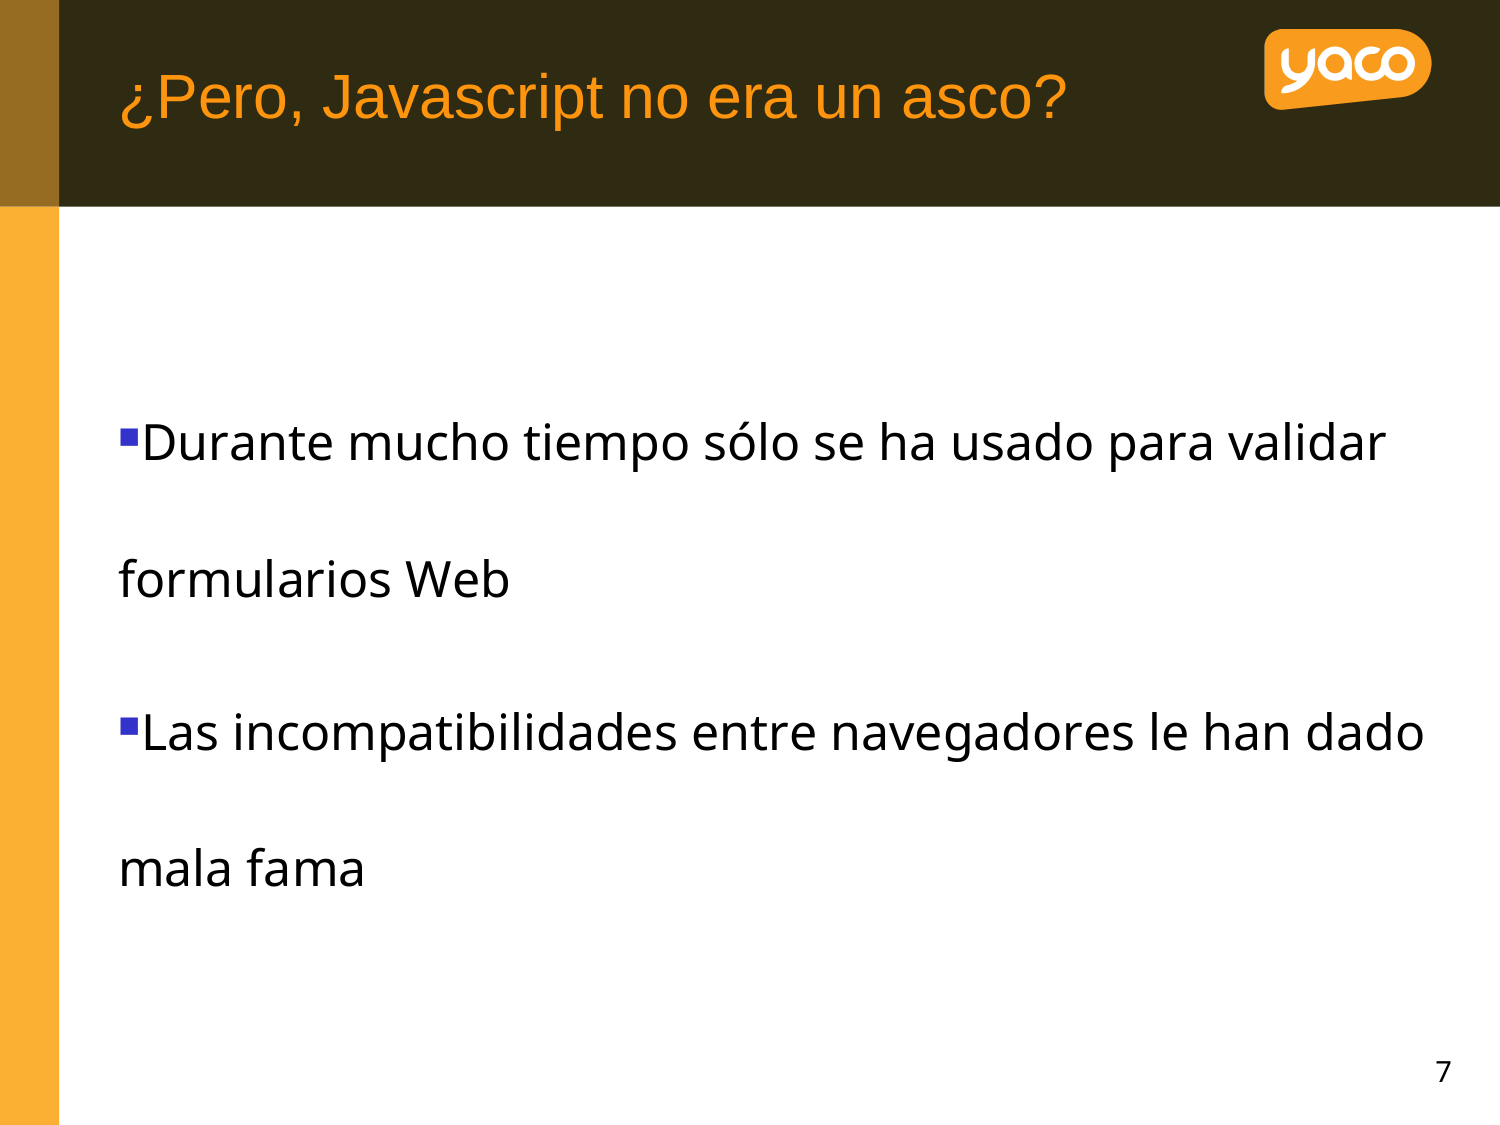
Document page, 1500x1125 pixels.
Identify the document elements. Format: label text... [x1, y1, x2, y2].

subtitle Durante mucho tiempo sólo se ha usado para validar formularios Web Las incompatibilidades entre navegadores le han dado mala fama [118, 408, 1447, 833]
picture [1263, 29, 1433, 110]
title ¿Pero, Javascript no era un asco? [118, 5, 1169, 193]
